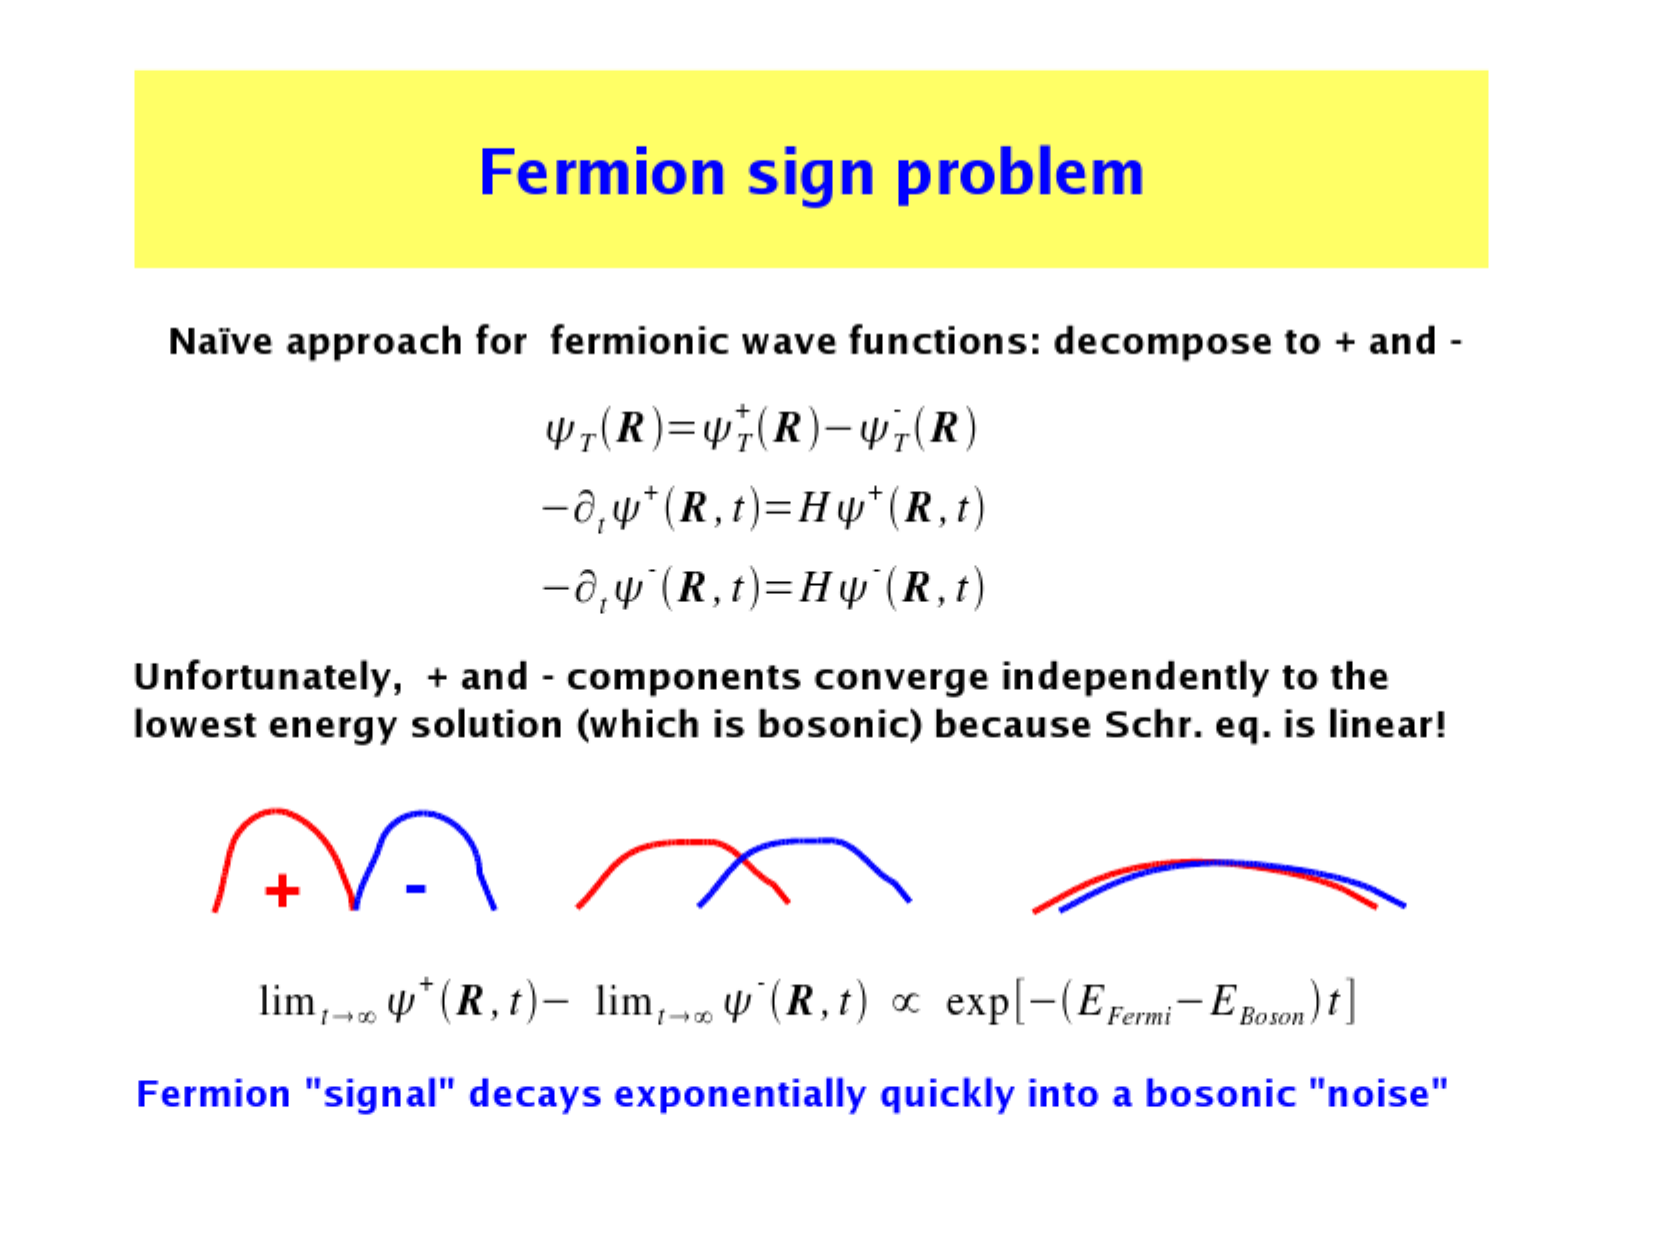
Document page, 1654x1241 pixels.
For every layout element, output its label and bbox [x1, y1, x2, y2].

picture [37, 37, 1613, 1137]
